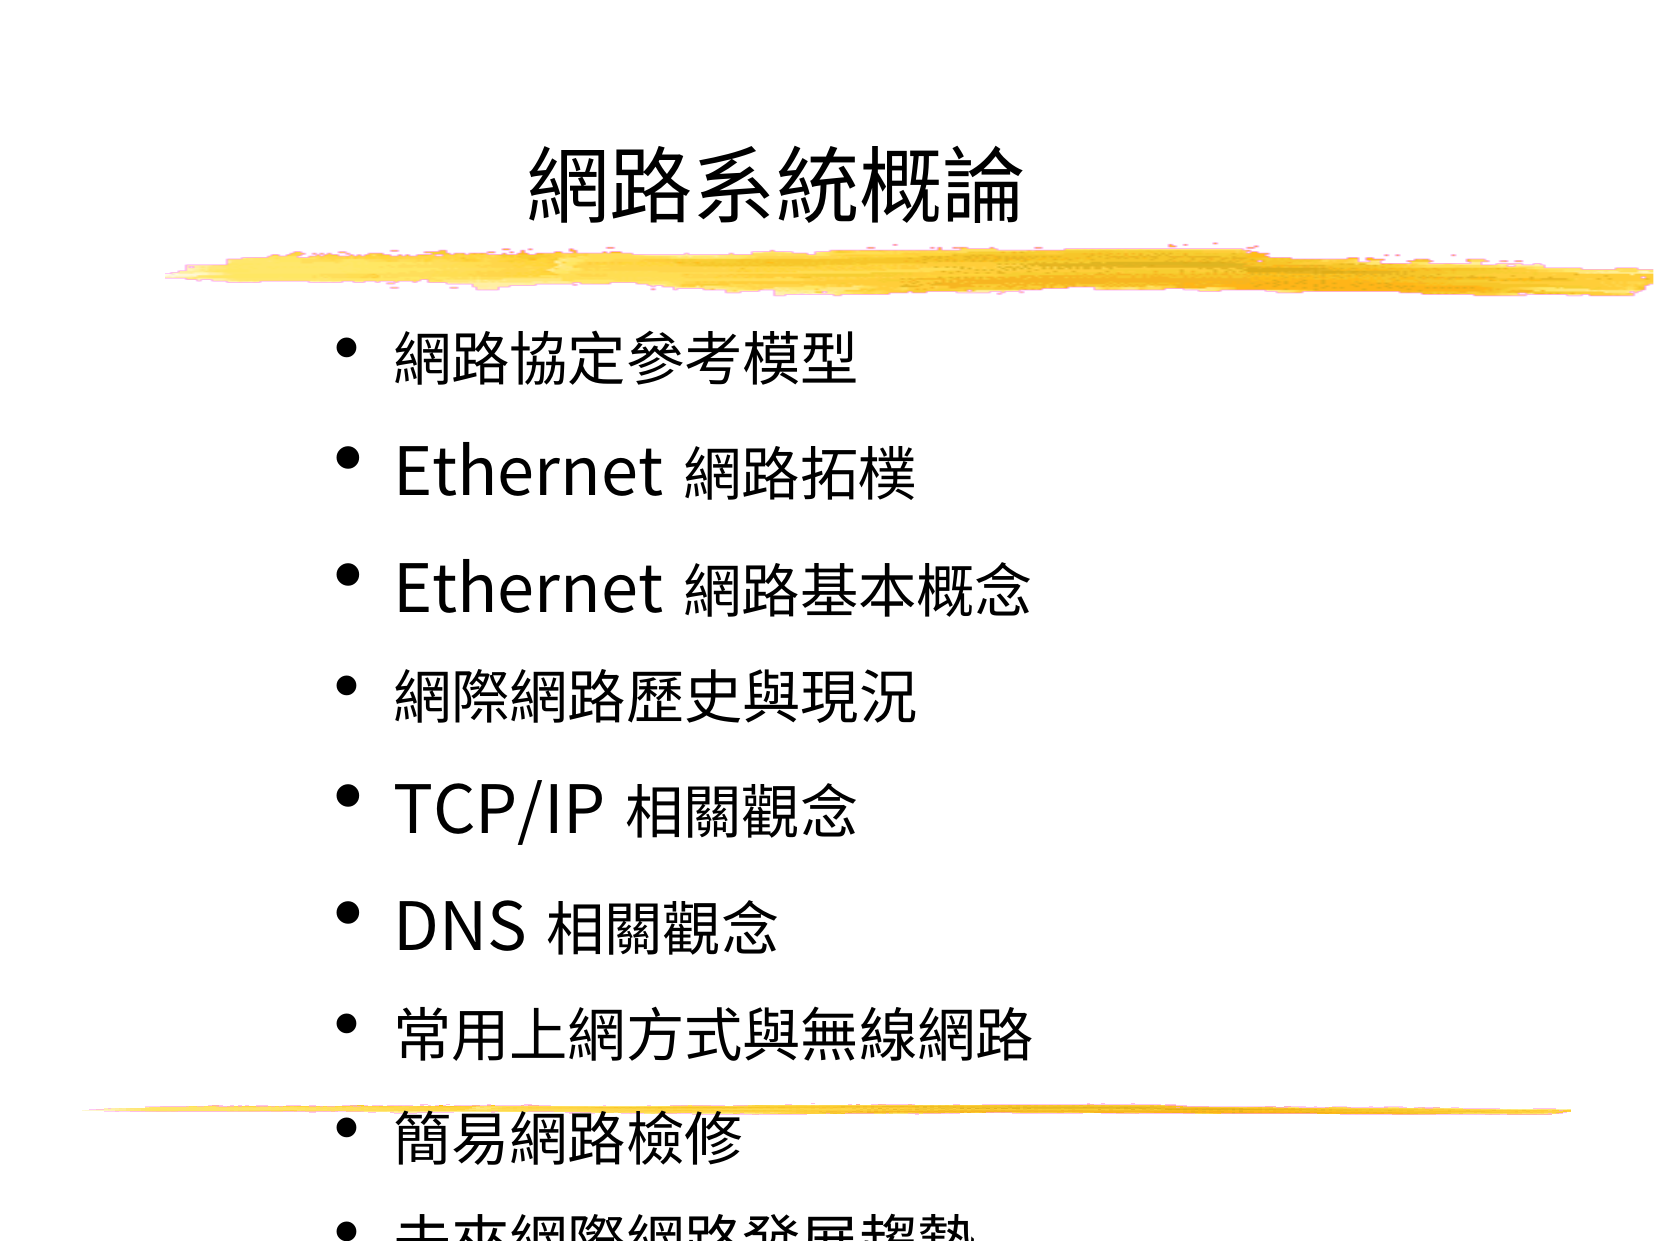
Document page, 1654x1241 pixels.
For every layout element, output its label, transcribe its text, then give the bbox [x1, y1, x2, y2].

picture [82, 1102, 322, 1117]
title 網路系統概論 [73, 41, 1479, 249]
picture [165, 237, 1654, 308]
picture [1270, 1102, 1571, 1117]
list 網路協定參考模型 Ethernet網路拓樸 Ethernet網路基本概念 網際網路歷史與現況 TCP/IP相關觀念 DNS相關觀念 常用上網方式與無線網路 簡易網路檢修 未來網際網路發展趨勢 [322, 300, 1270, 1241]
